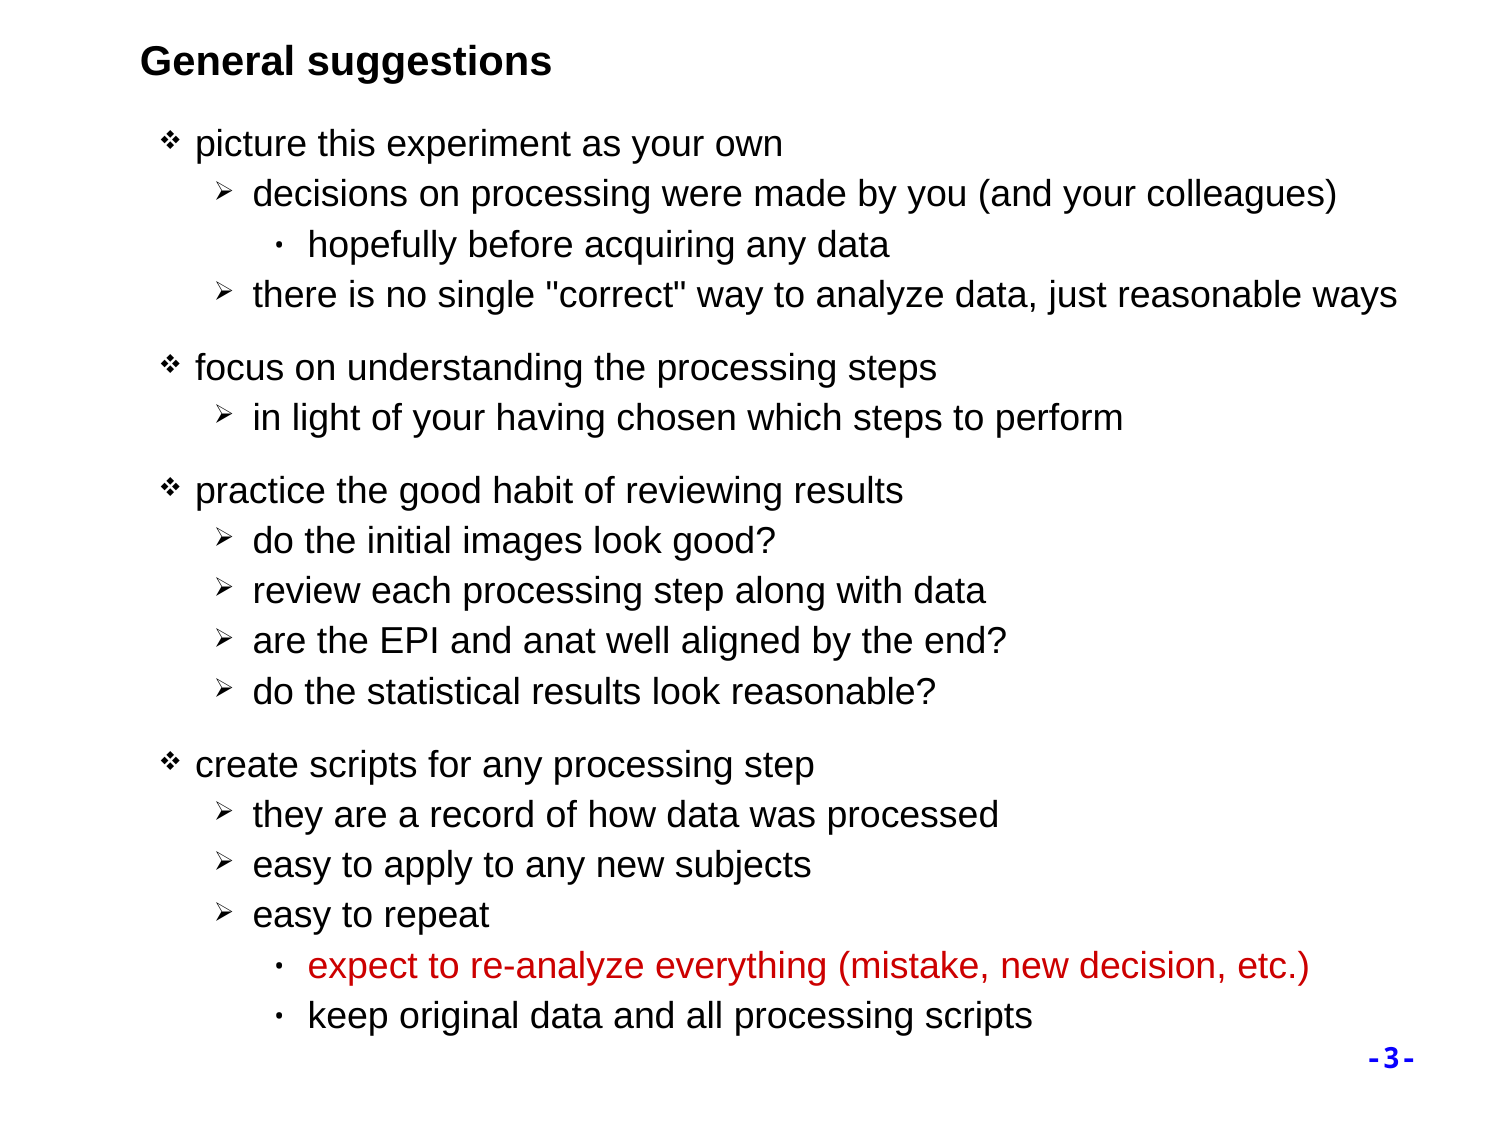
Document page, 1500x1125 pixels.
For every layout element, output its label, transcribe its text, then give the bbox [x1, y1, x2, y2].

list General suggestions picture this experiment as your own decisions on processing were made by you (and your colleagues) hopefully before acquiring any data there is no single "correct" way to analyze data, just reasonable ways focus on understanding the processing steps in light of your having chosen which steps to perform practice the good habit of reviewing results do the initial images look good? review each processing step along with data are the EPI and anat well aligned by the end? do the statistical results look reasonable? create scripts for any processing step they are a record of how data was processed easy to apply to any new subjects easy to repeat expect to re-analyze everything (mistake, new decision, etc.) keep original data and all processing scripts [86, 29, 1470, 1073]
